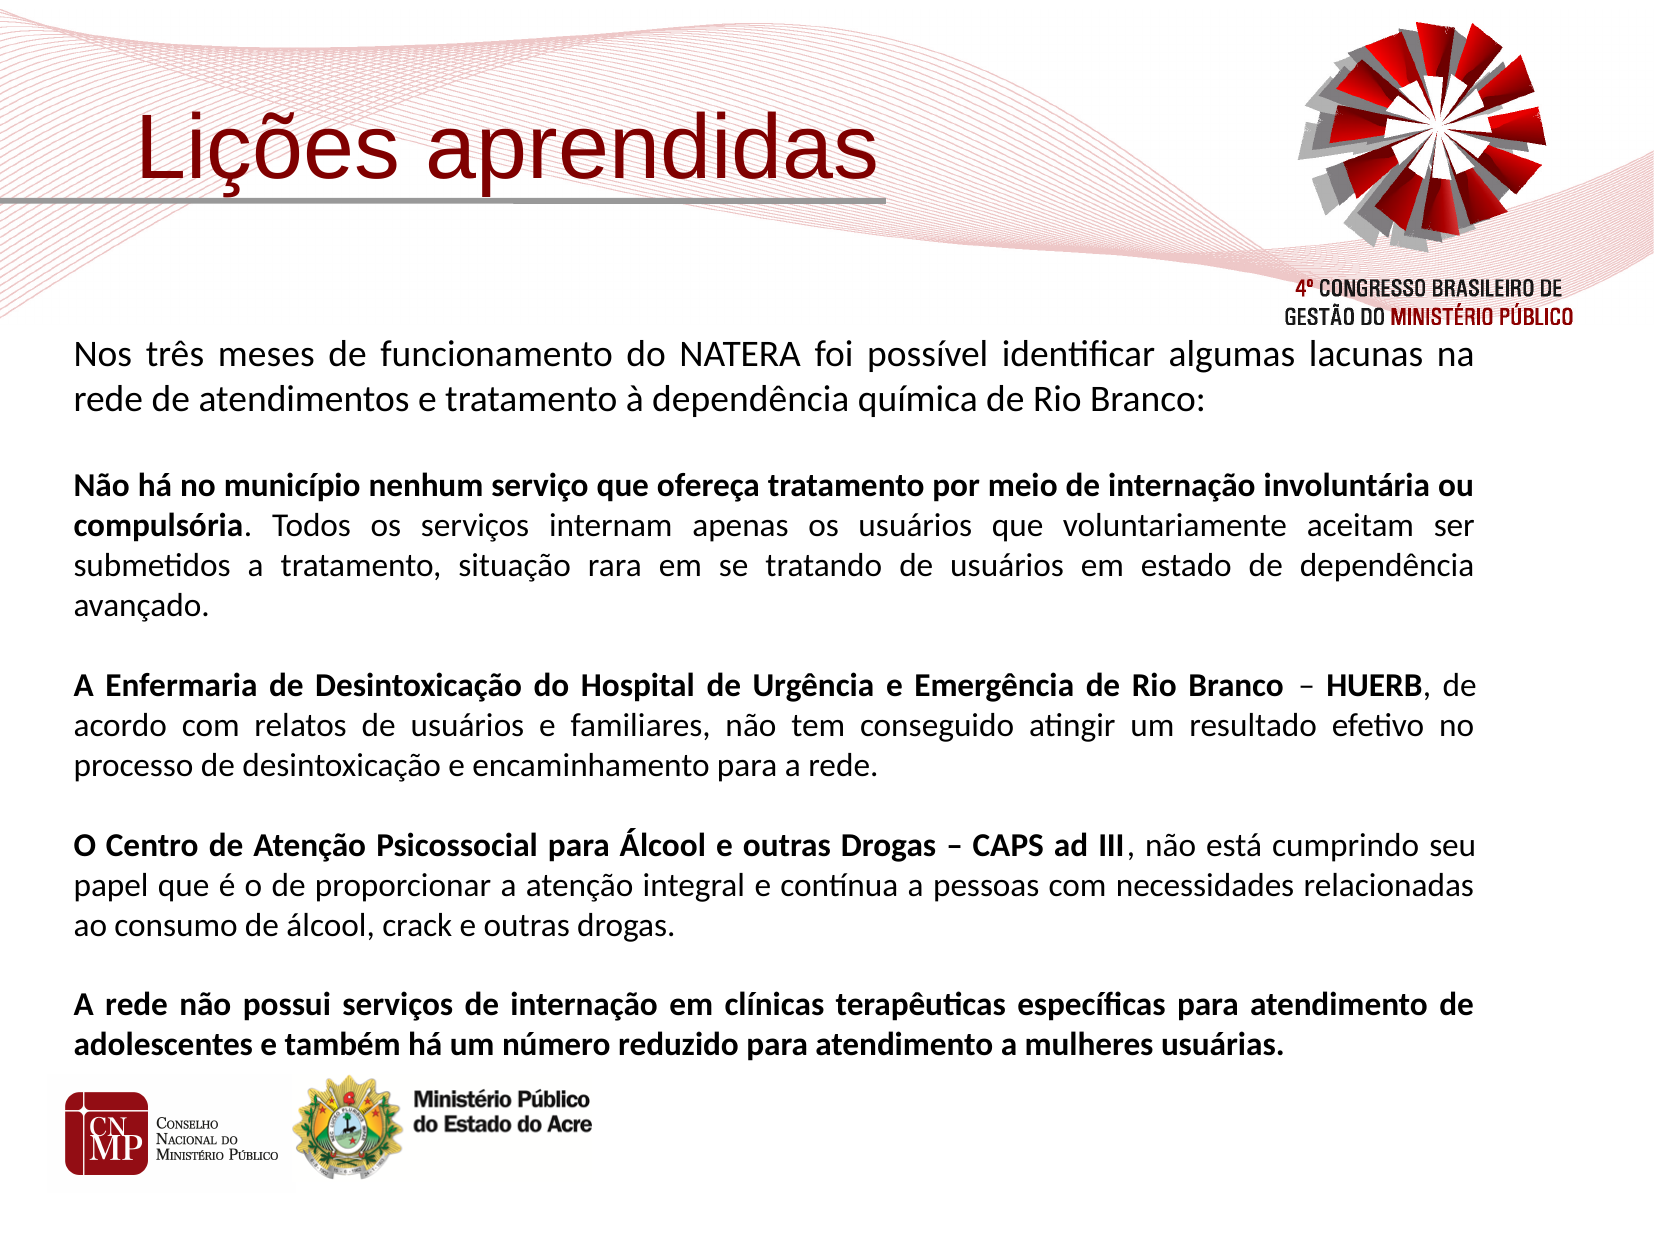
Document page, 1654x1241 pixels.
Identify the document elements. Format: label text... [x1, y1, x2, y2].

text_box Lições aprendidas [35, 88, 981, 206]
text_box Nos três meses de funcionamento do NATERA foi possível identificar algumas lacunas na rede de atendimentos e tratamento à dependência química de Rio Branco: Não há no município nenhum serviço que ofereça tratamento por meio de internação involuntária ou compulsória. Todos os serviços internam apenas os usuários que voluntariamente aceitam ser submetidos a tratamento, situação rara em se tratando de usuários em estado de dependência avançado. A Enfermaria de Desintoxicação do Hospital de Urgência e Emergência de Rio Branco – HUERB, de acordo com relatos de usuários e familiares, não tem conseguido atingir um resultado efetivo no processo de desintoxicação e encaminhamento para a rede. O Centro de Atenção Psicossocial para Álcool e outras Drogas – CAPS ad III, não está cumprindo seu papel que é o de proporcionar a atenção integral e contínua a pessoas com necessidades relacionadas ao consumo de álcool, crack e outras drogas. A rede não possui serviços de internação em clínicas terapêuticas específicas para atendimento de adolescentes e também há um número reduzido para atendimento a mulheres usuárias. [58, 321, 1501, 1165]
picture [0, 9, 1654, 325]
picture [47, 1074, 592, 1193]
